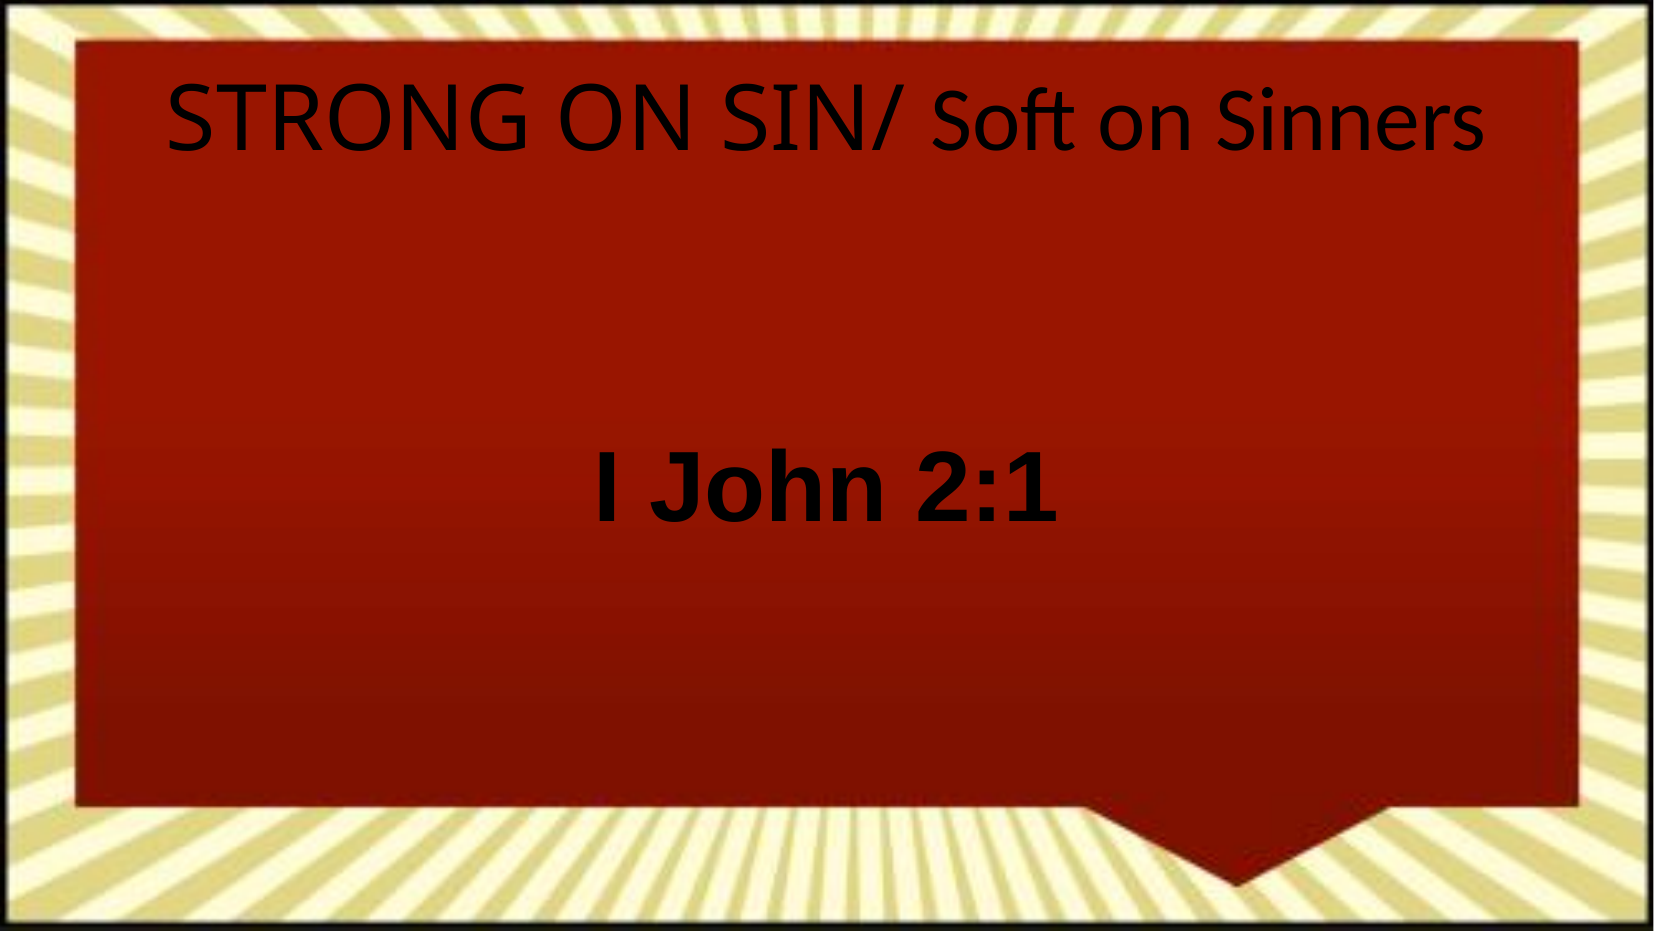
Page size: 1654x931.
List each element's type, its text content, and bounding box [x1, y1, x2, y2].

subtitle I John 2:1 [82, 217, 1571, 758]
picture [0, 0, 1654, 931]
title STRONG ON SIN/ Soft on Sinners [82, 37, 1571, 193]
